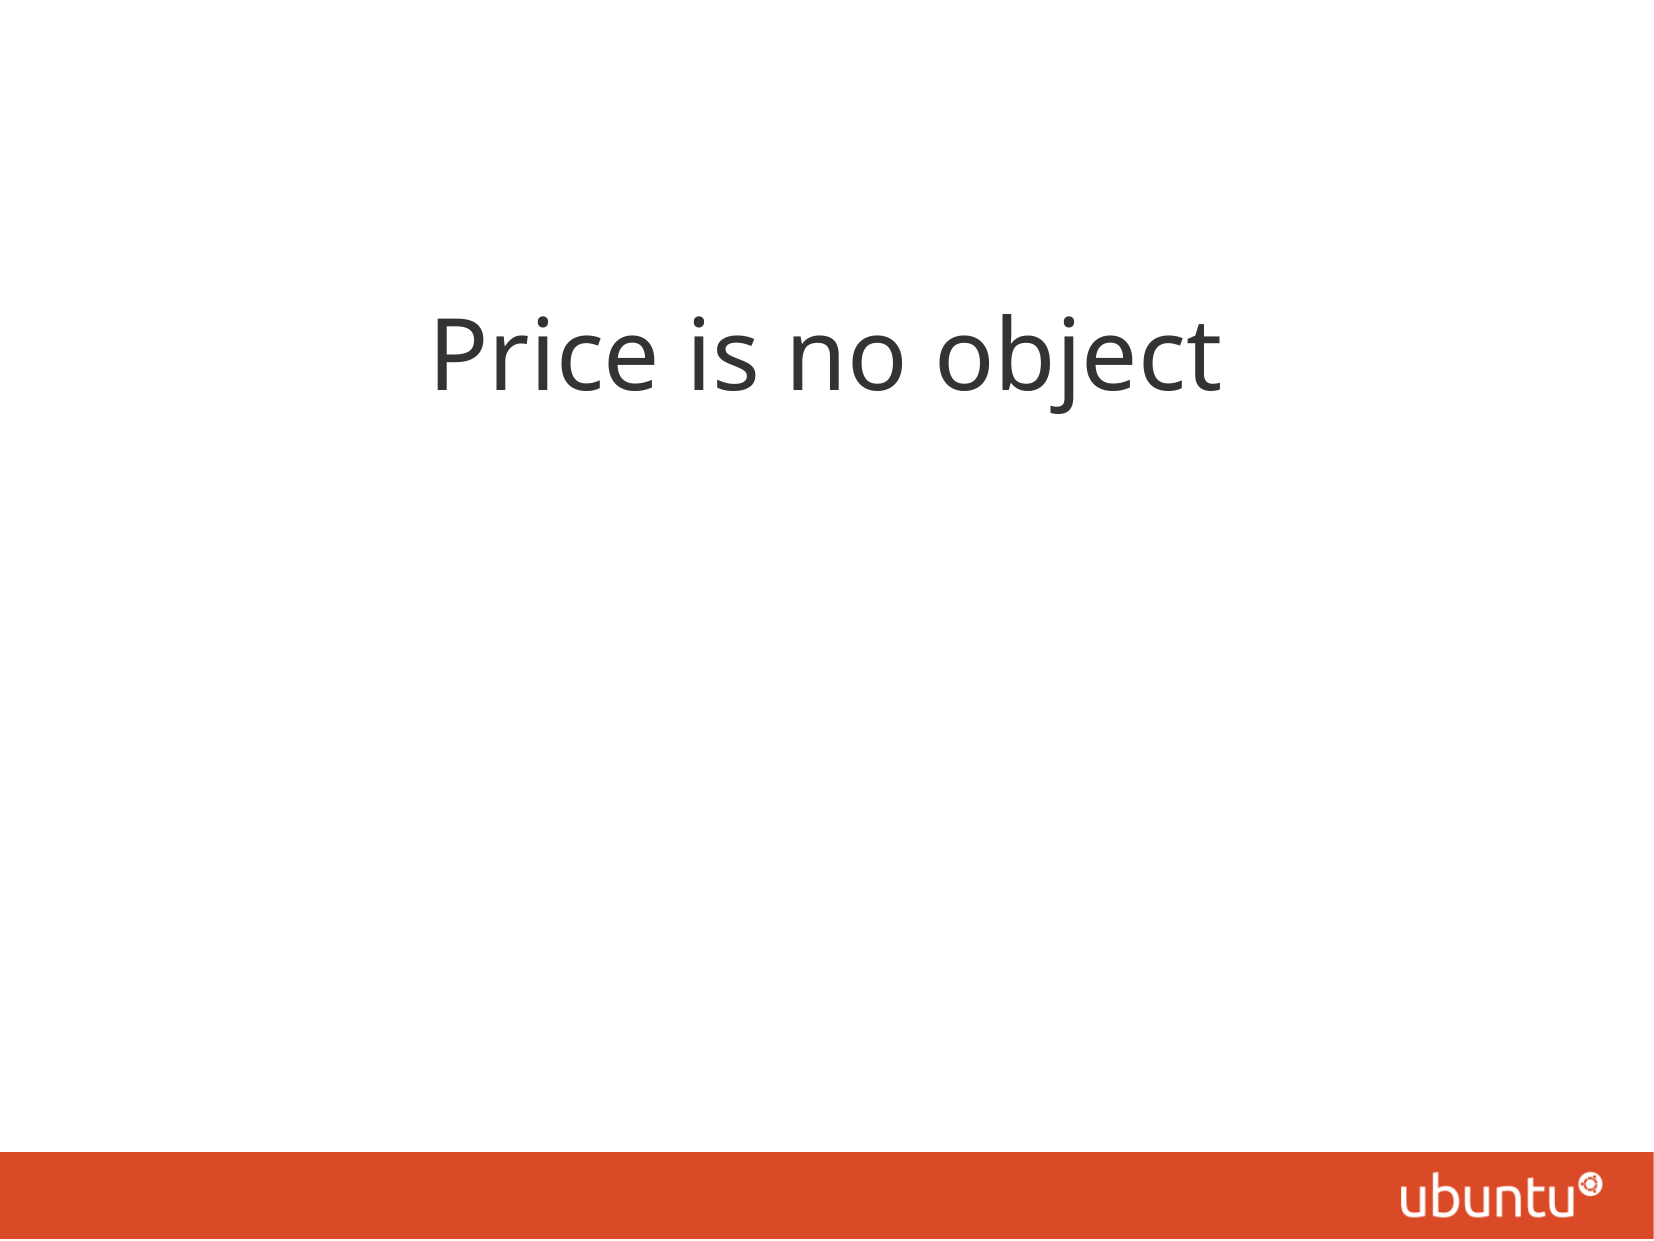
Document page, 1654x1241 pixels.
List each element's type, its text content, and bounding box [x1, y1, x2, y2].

picture [0, 1152, 1654, 1239]
title Price is no object [56, 121, 1596, 596]
